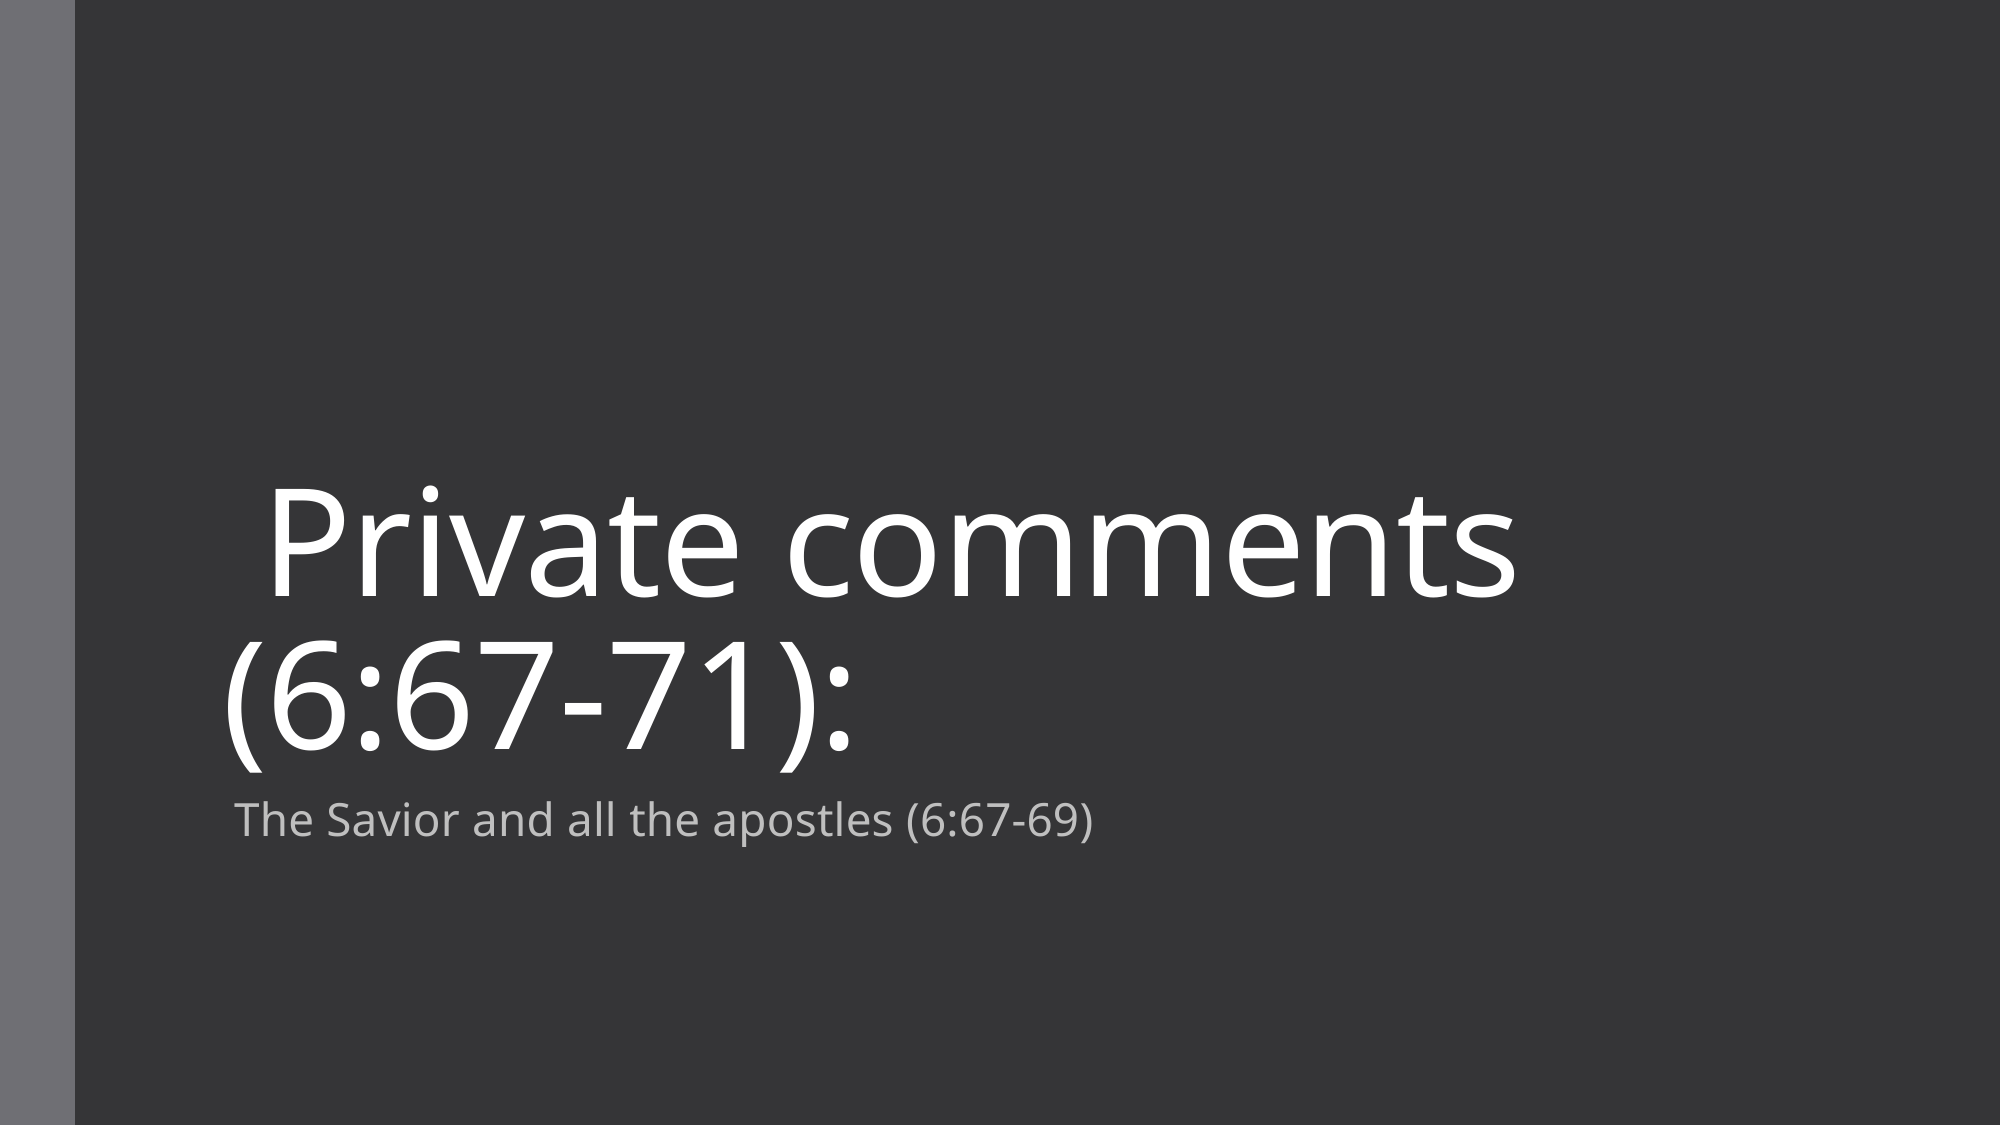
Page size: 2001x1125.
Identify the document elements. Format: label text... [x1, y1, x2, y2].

title Private comments (6:67-71): [206, 124, 1752, 787]
subtitle The Savior and all the apostles (6:67-69) [206, 787, 1752, 1066]
